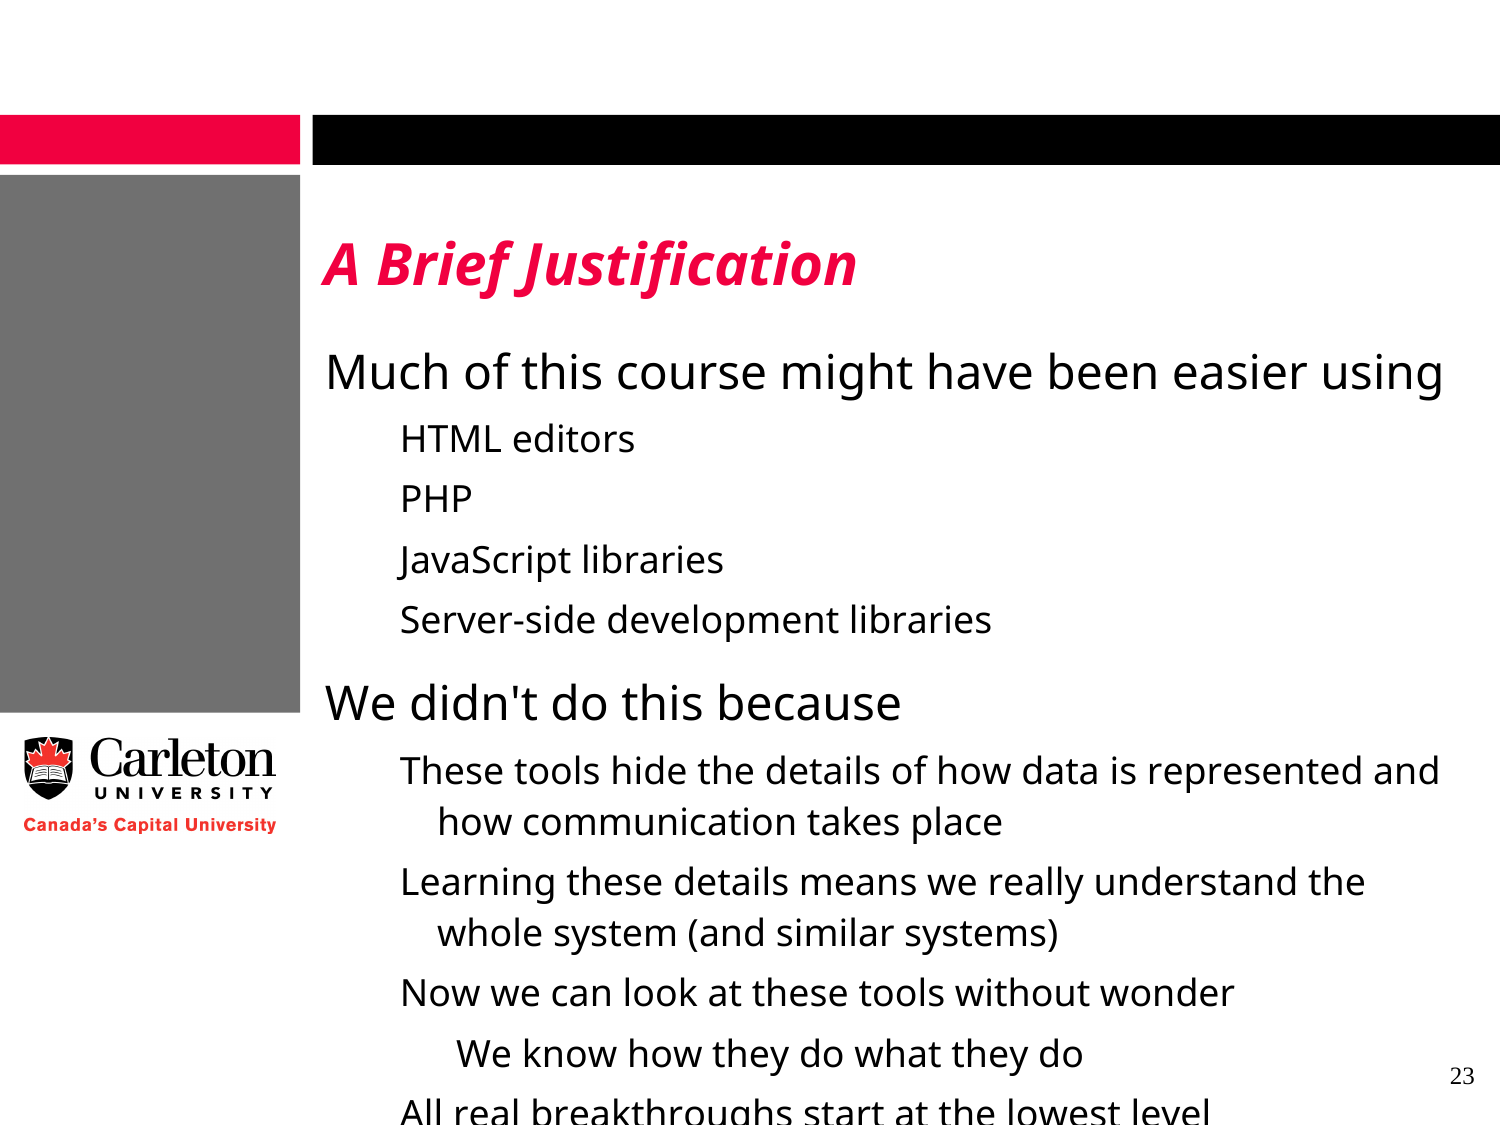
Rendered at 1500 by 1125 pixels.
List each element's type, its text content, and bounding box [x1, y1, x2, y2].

list Much of this course might have been easier using HTML editors PHP JavaScript libraries Server-side development libraries We didn't do this because These tools hide the details of how data is represented and how communication takes place Learning these details means we really understand the whole system (and similar systems) Now we can look at these tools without wonder We know how they do what they do All real breakthroughs start at the lowest level [324, 324, 1450, 1090]
title A Brief Justification [324, 187, 1450, 324]
picture [24, 737, 276, 834]
